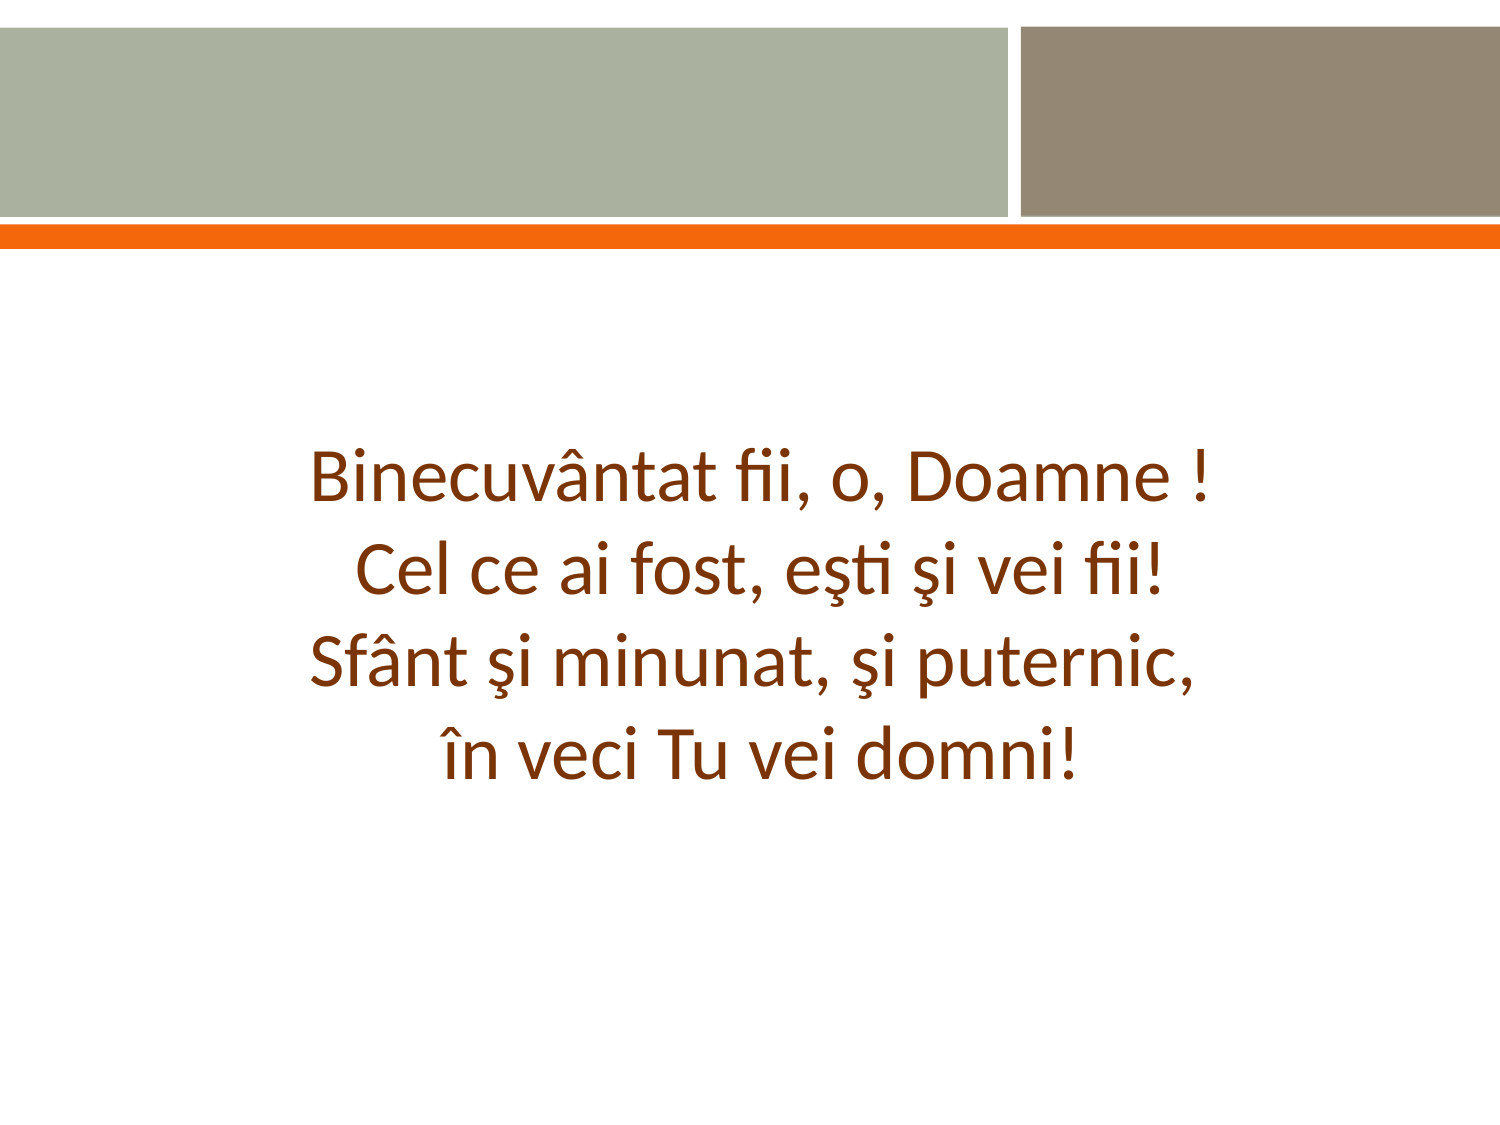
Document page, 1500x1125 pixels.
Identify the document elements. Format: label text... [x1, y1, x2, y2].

text_box Binecuvântat fii, o, Doamne ! Cel ce ai fost, eşti şi vei fii! Sfânt şi minunat, şi puternic, în veci Tu vei domni! [0, 417, 1500, 987]
